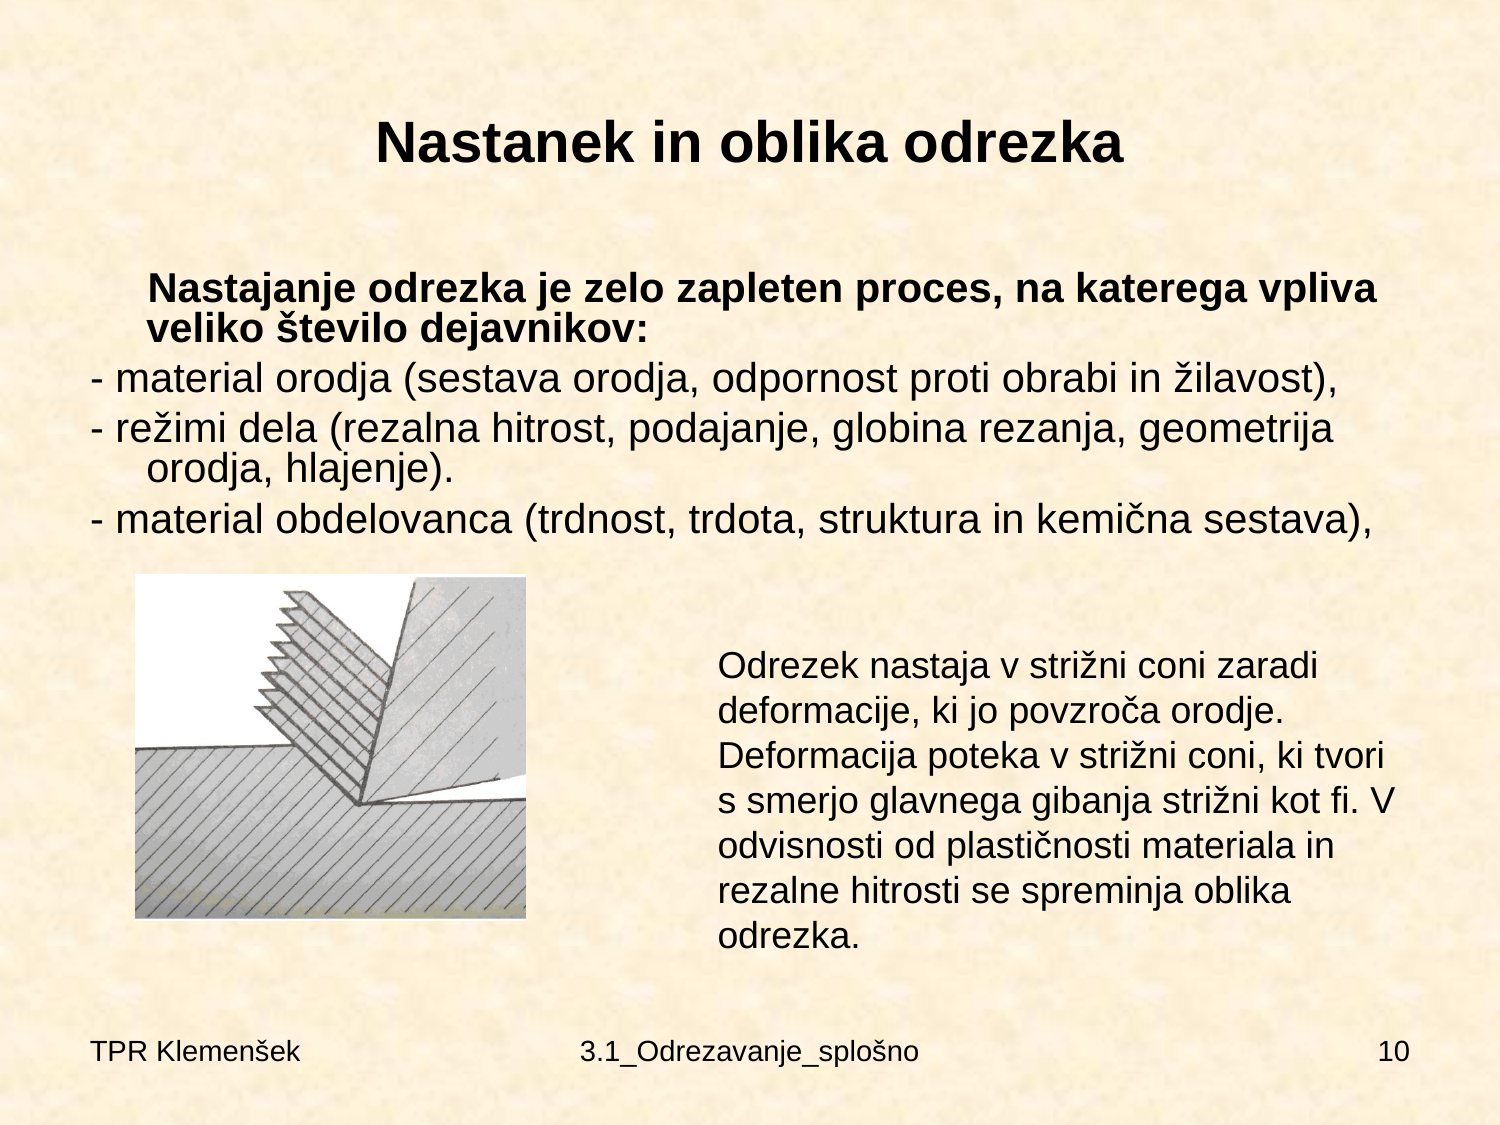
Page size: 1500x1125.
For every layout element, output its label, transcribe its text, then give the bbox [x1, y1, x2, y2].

text_box TPR Klemenšek [74, 1024, 426, 1103]
text_box Odrezek nastaja v strižni coni zaradi deformacije, ki jo povzroča orodje. Deformacija poteka v strižni coni, ki tvori s smerjo glavnega gibanja strižni kot fi. V odvisnosti od plastičnosti materiala in rezalne hitrosti se spreminja oblika odrezka. [702, 633, 1424, 964]
list Nastajanje odrezka je zelo zapleten proces, na katerega vpliva veliko število dejavnikov: - material orodja (sestava orodja, odpornost proti obrabi in žilavost), - režimi dela (rezalna hitrost, podajanje, globina rezanja, geometrija orodja, hlajenje). - material obdelovanca (trdnost, trdota, struktura in kemična sestava), [75, 262, 1426, 575]
title Nastanek in oblika odrezka [75, 45, 1426, 233]
text_box 3.1_Odrezavanje_splošno [512, 1024, 988, 1103]
text_box <number> [1074, 1024, 1426, 1103]
picture [0, 0, 1500, 1125]
